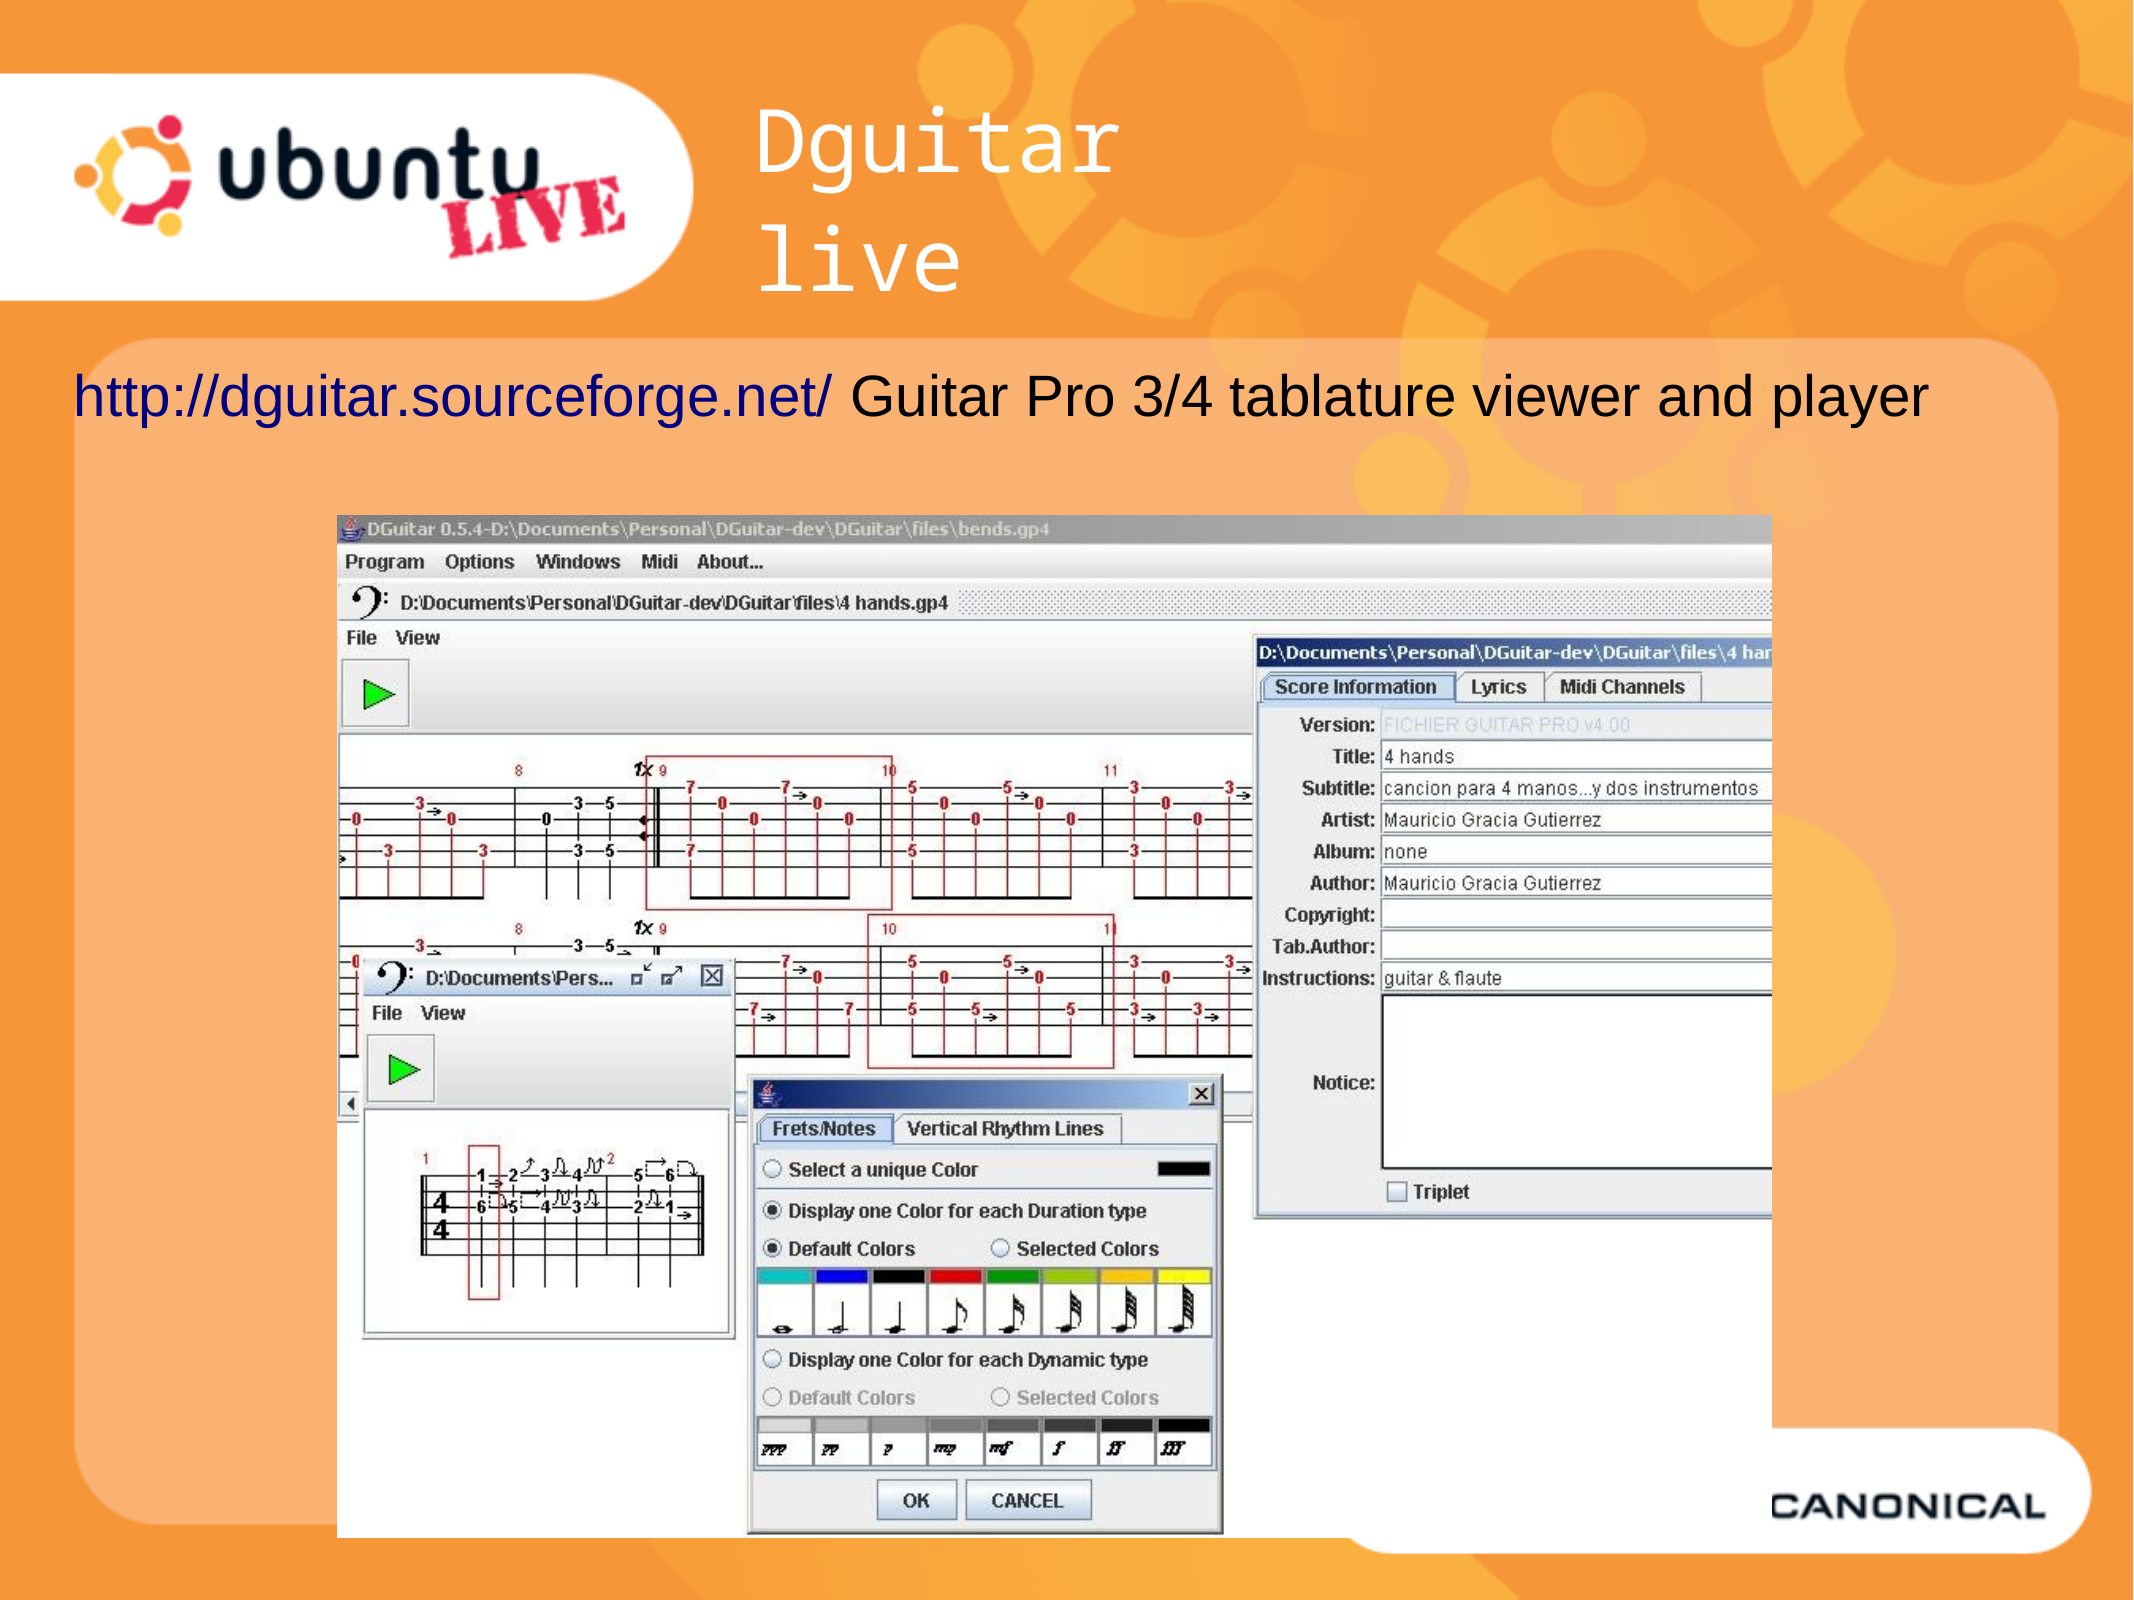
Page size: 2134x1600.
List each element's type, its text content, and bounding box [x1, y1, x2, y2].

list http://dguitar.sourceforge.net/ Guitar Pro 3/4 tablature viewer and player [29, 375, 2026, 1388]
picture [0, 0, 2134, 1600]
title Dguitar live [750, 75, 2134, 322]
